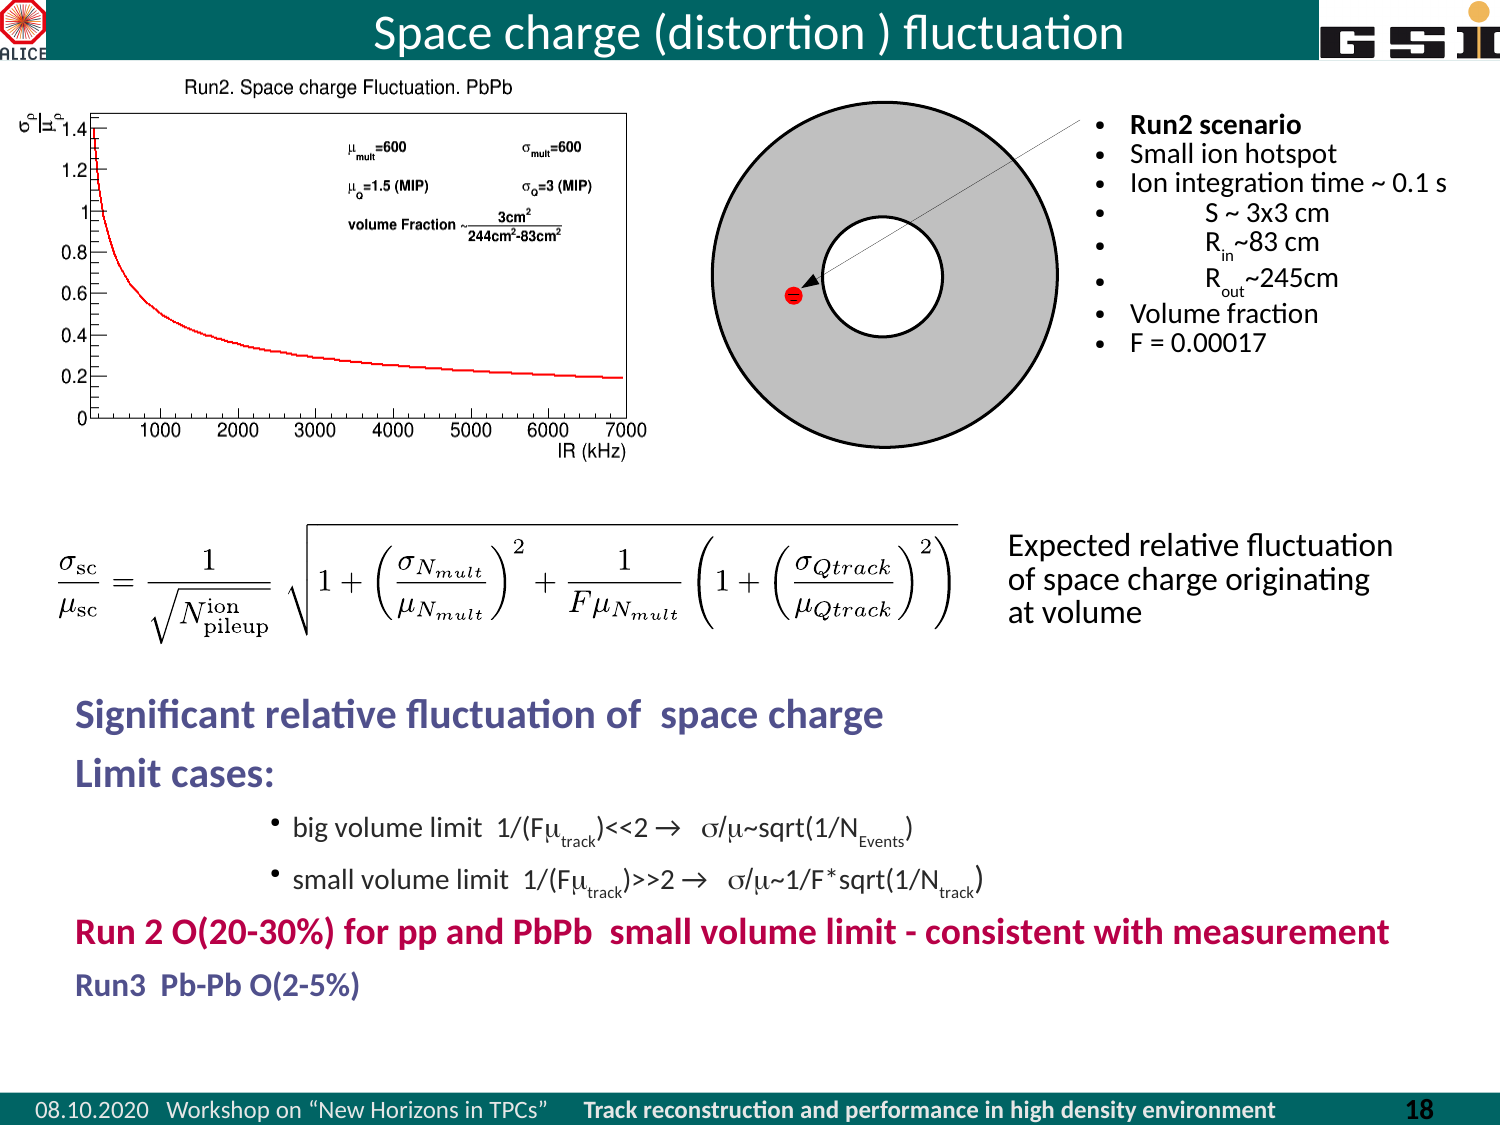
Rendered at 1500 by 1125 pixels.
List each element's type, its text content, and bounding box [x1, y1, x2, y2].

text_box Run2 scenario Small ion hotspot Ion integration time ~ 0.1 s S ~ 3x3 cm Rin~83 cm Rout~245cm Volume fraction F = 0.00017 [1080, 104, 1471, 384]
picture [0, 0, 46, 60]
list Significant relative fluctuation of space charge Limit cases: big volume limit 1/(Fmtrack)<<2 → s/m~sqrt(1/NEvents) small volume limit 1/(Fmtrack)>>2 → s/m~1/F*sqrt(1/Ntrack) Run 2 O(20-30%) for pp and PbPb small volume limit - consistent with measurement Run3 Pb-Pb O(2-5%) [75, 685, 1426, 1047]
text_box [58, 524, 959, 645]
picture [0, 74, 696, 465]
text_box Expected relative fluctuation of space charge originating at volume [993, 524, 1491, 666]
picture [1424, 0, 1500, 60]
text_box [712, 102, 1058, 448]
title Space charge (distortion ) fluctuation [75, 0, 1424, 68]
